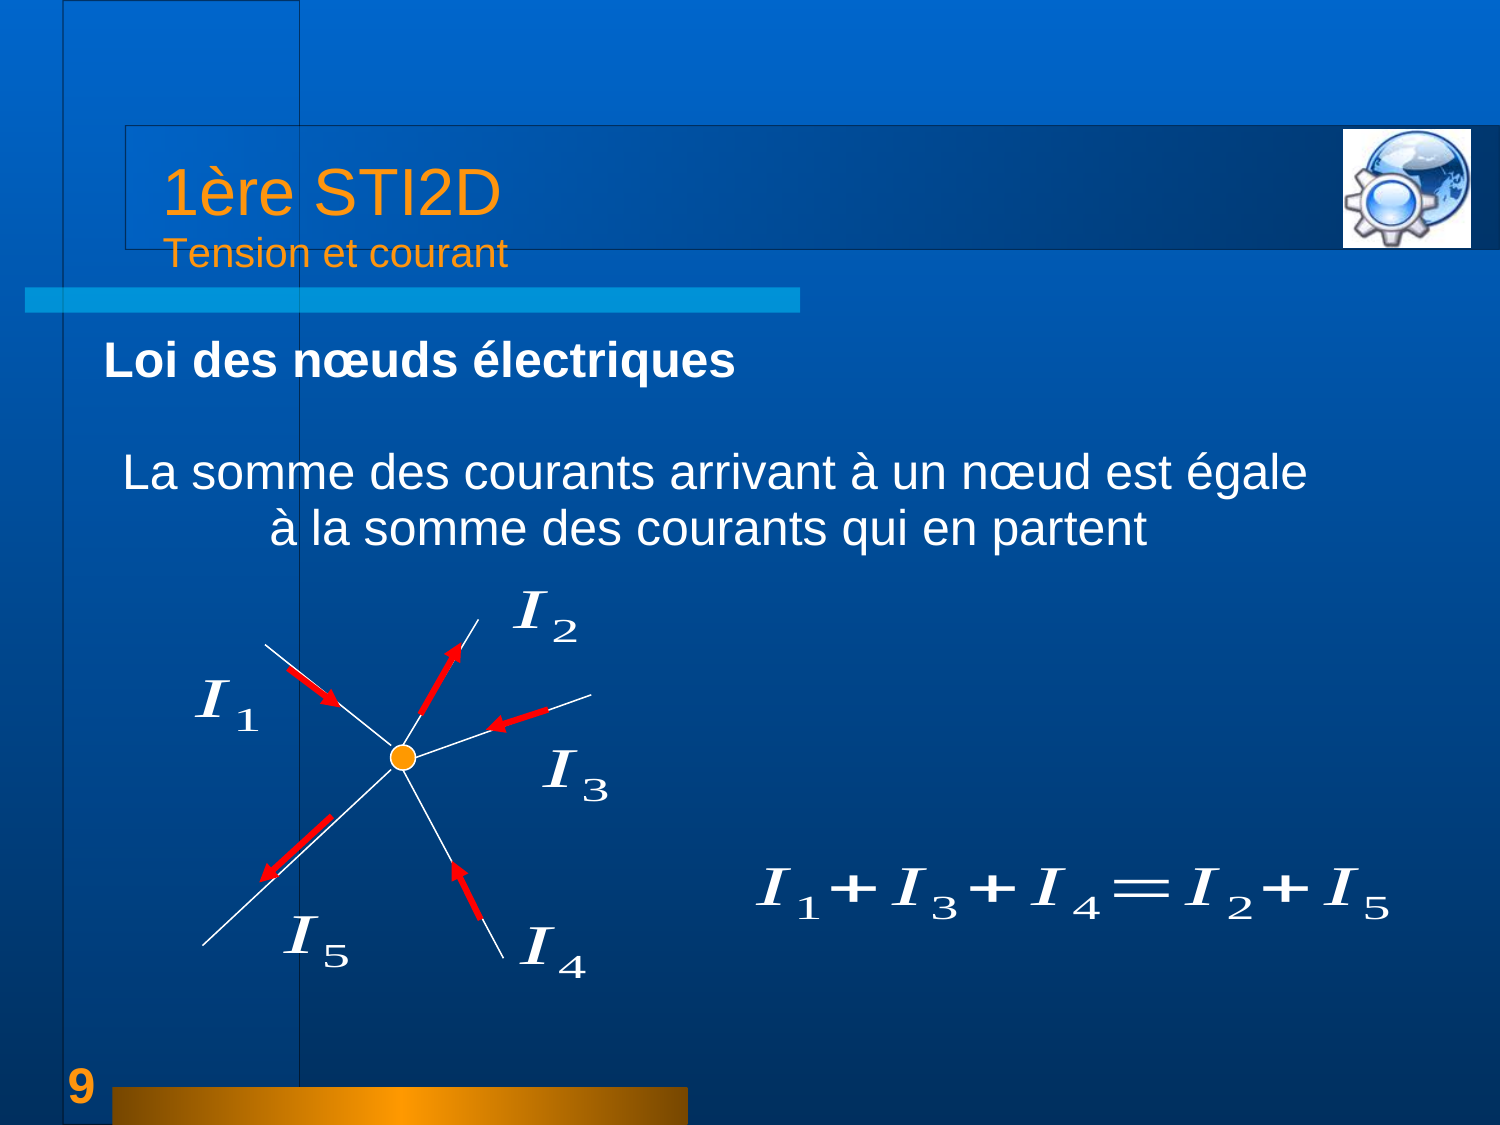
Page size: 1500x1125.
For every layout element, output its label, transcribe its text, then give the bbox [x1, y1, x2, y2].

chart [738, 856, 1403, 927]
picture [1343, 129, 1471, 248]
chart [265, 904, 362, 975]
chart [524, 738, 622, 809]
chart [495, 579, 591, 650]
chart [501, 915, 602, 986]
chart [177, 667, 273, 739]
text_box [390, 745, 416, 770]
text_box Loi des nœuds électriques La somme des courants arrivant à un nœud est égale à la somme des courants qui en partent [88, 325, 1329, 886]
